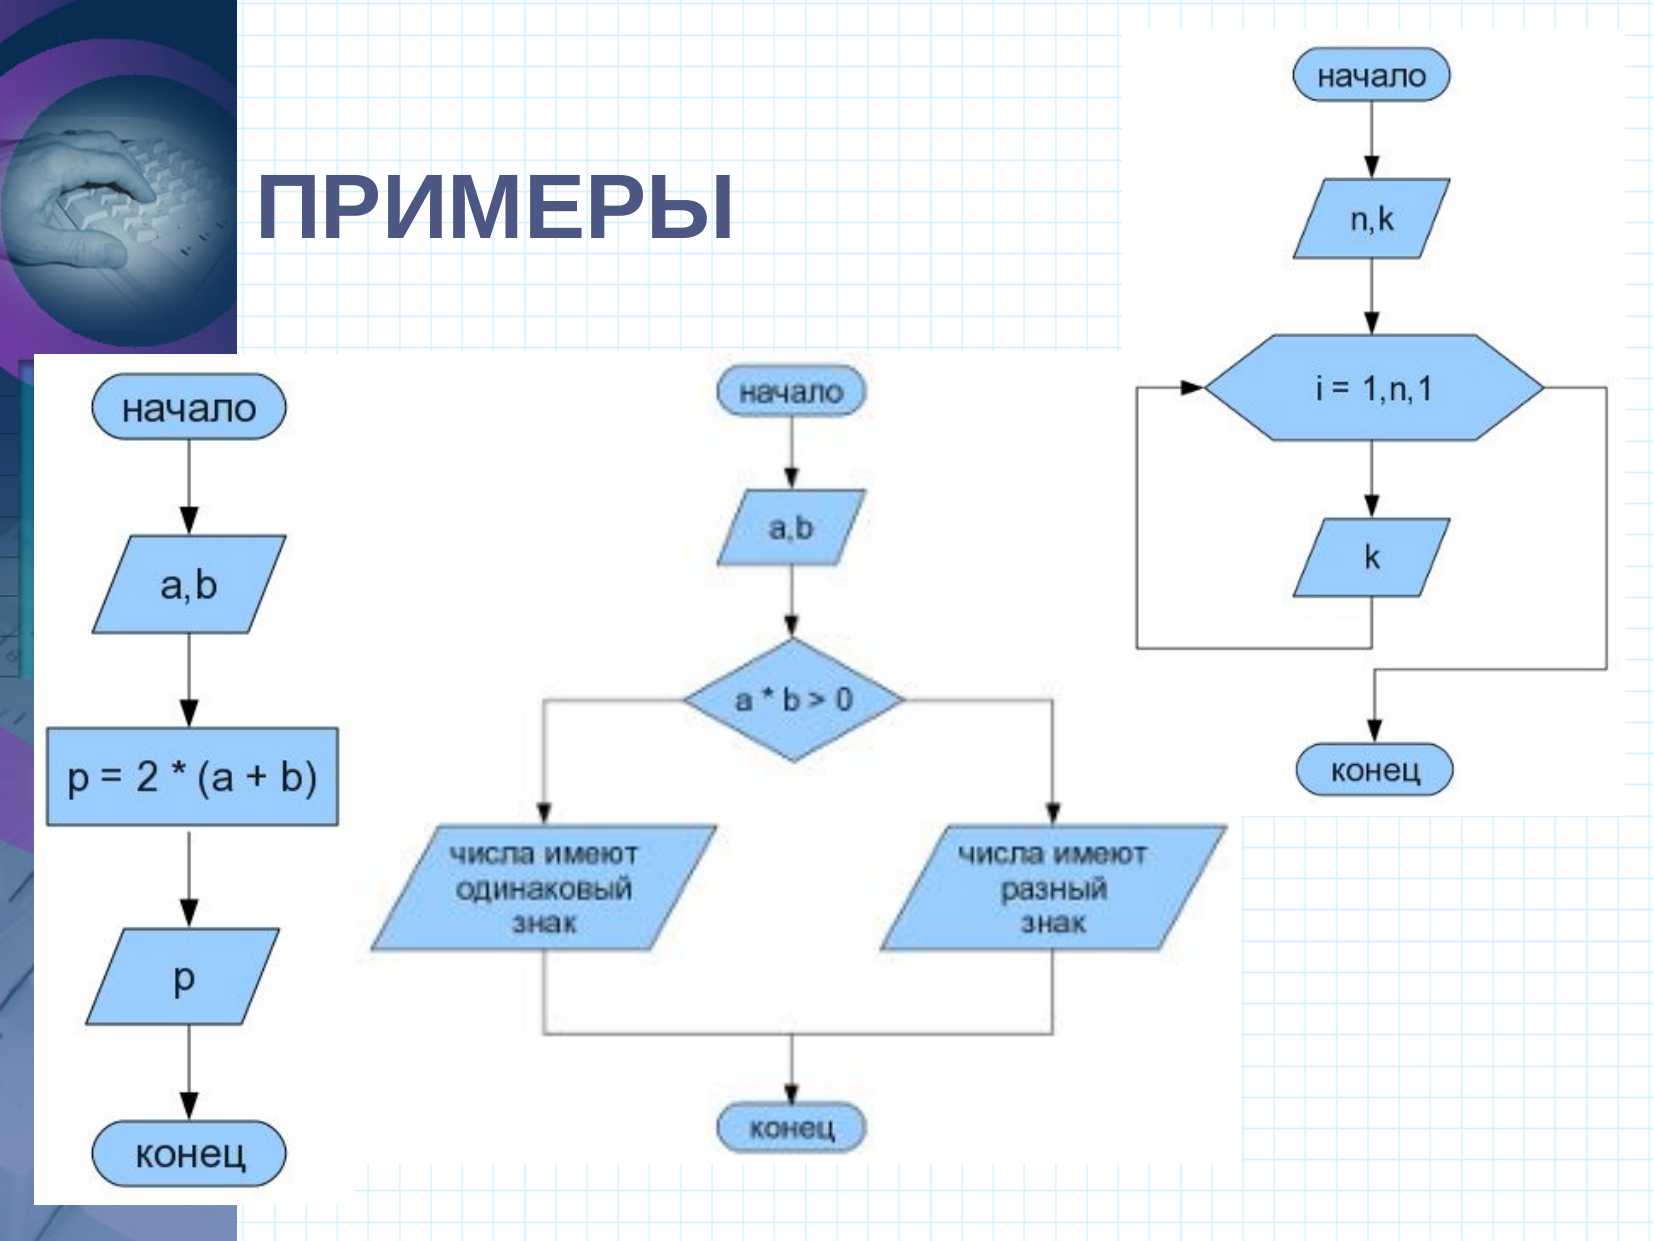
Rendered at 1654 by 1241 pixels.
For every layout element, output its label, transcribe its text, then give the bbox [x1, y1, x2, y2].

picture [0, 0, 1654, 1241]
title ПРИМЕРЫ [254, 102, 1640, 310]
